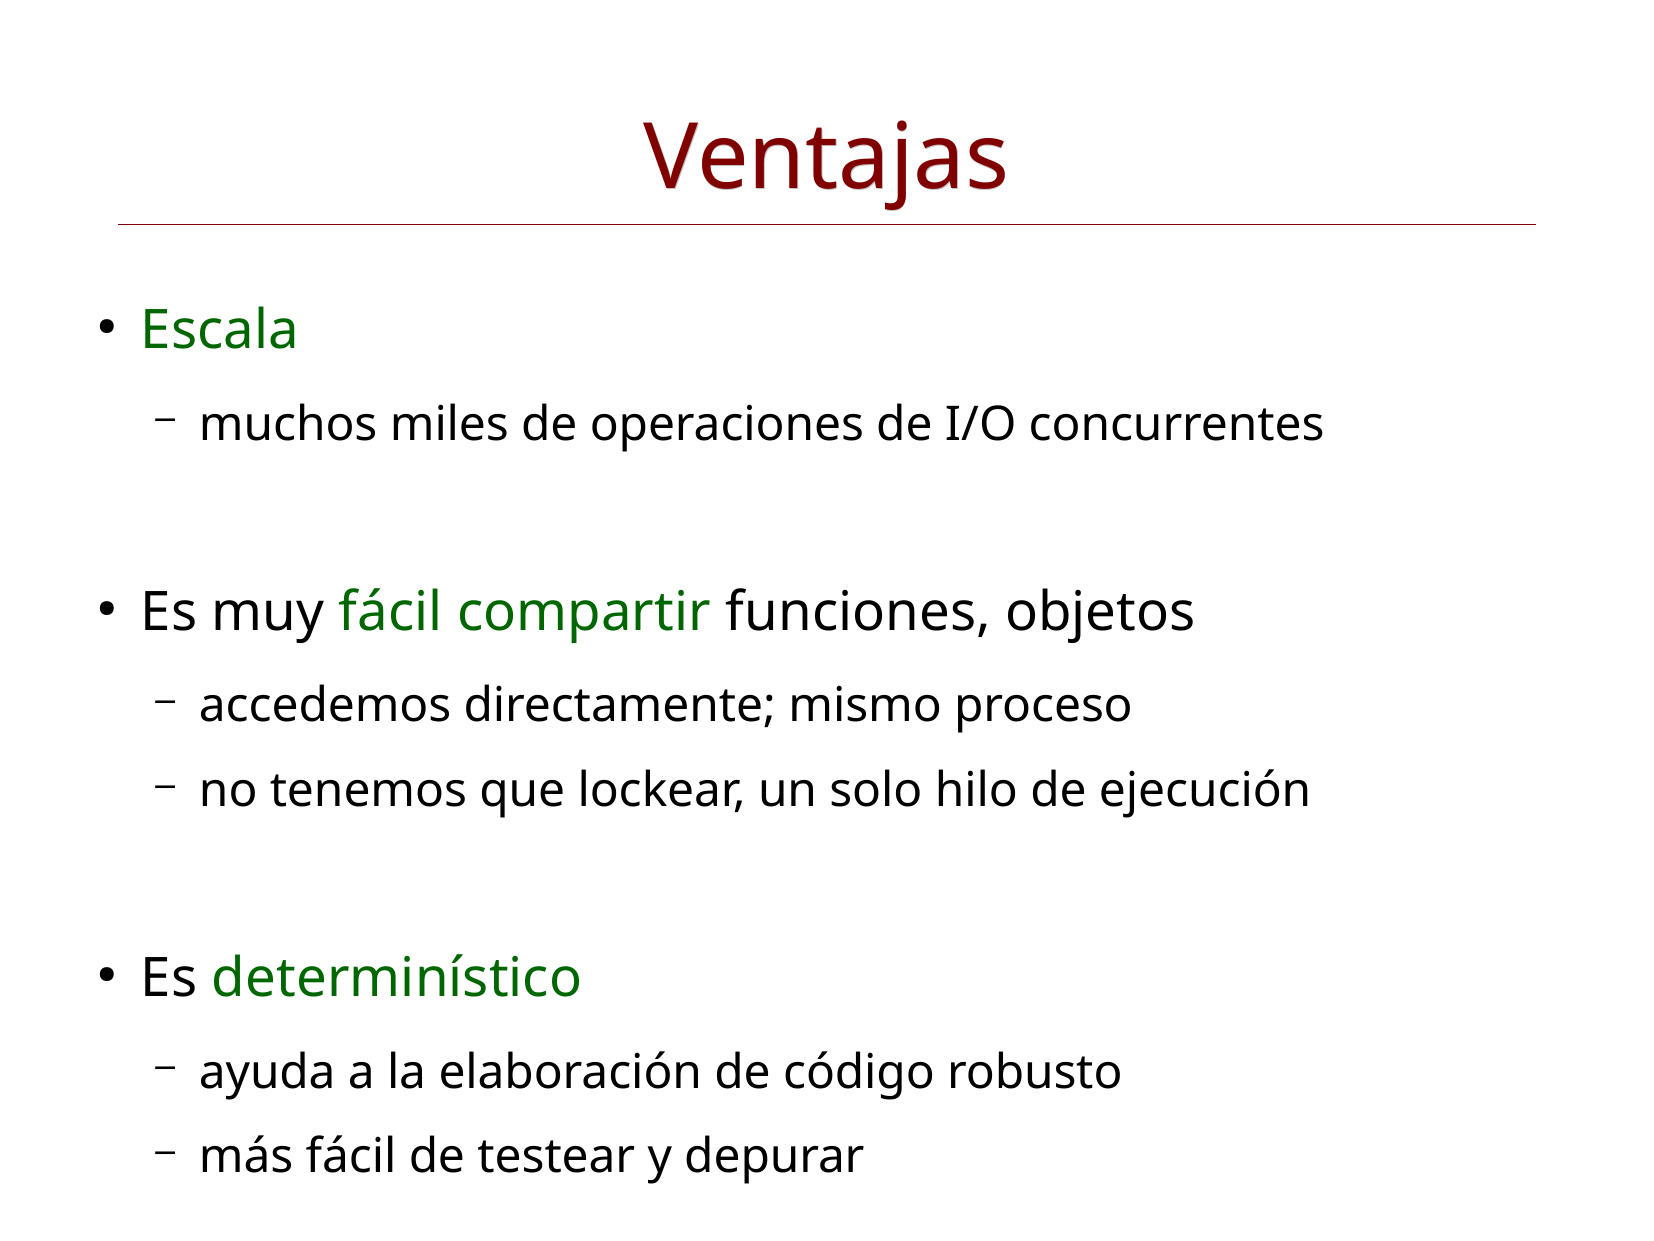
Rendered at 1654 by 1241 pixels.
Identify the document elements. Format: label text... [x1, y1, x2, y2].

list Escala muchos miles de operaciones de I/O concurrentes Es muy fácil compartir funciones, objetos accedemos directamente; mismo proceso no tenemos que lockear, un solo hilo de ejecución Es determinístico ayuda a la elaboración de código robusto más fácil de testear y depurar [82, 290, 1571, 1193]
title Ventajas [82, 49, 1571, 257]
